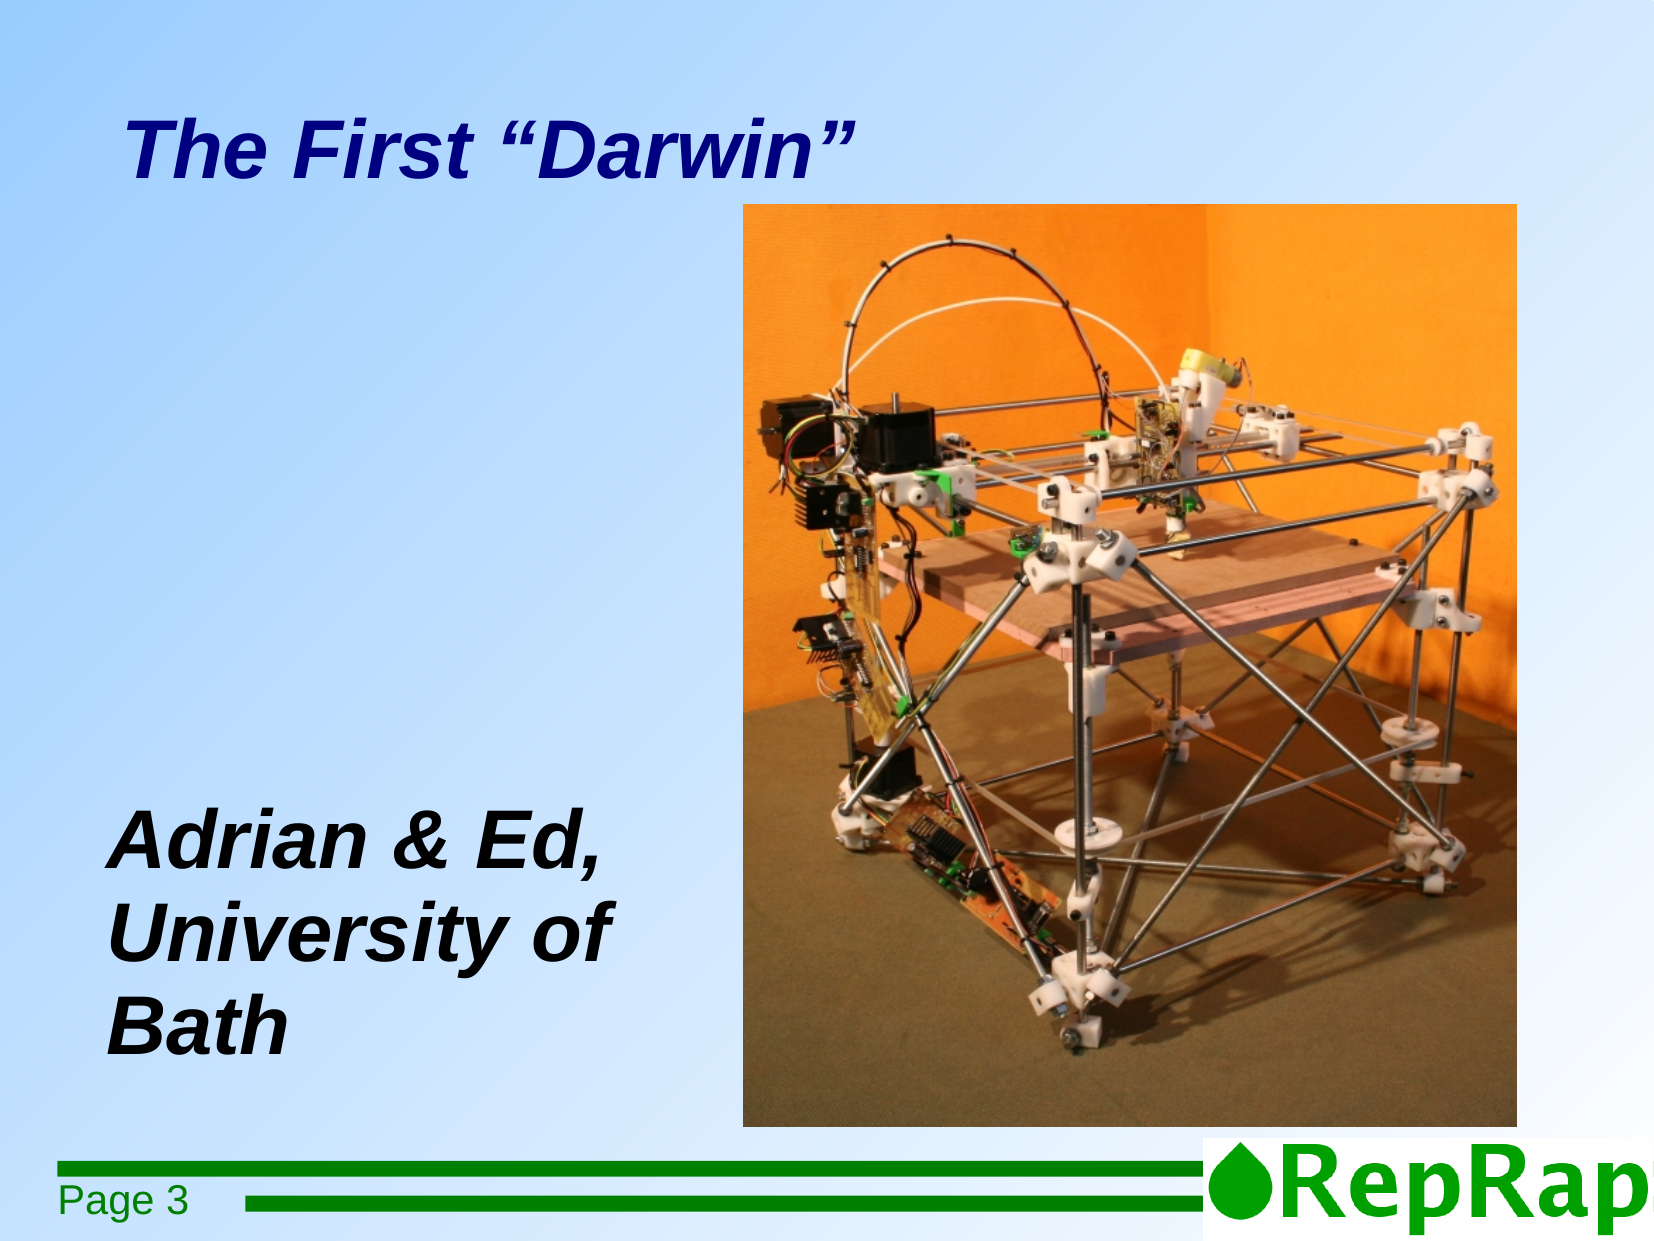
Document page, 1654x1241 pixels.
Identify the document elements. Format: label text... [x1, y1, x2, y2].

picture [1203, 1138, 1654, 1241]
picture [743, 204, 1517, 1127]
text_box Adrian & Ed, University of Bath [106, 734, 756, 1131]
title The First “Darwin” [121, 46, 1534, 254]
